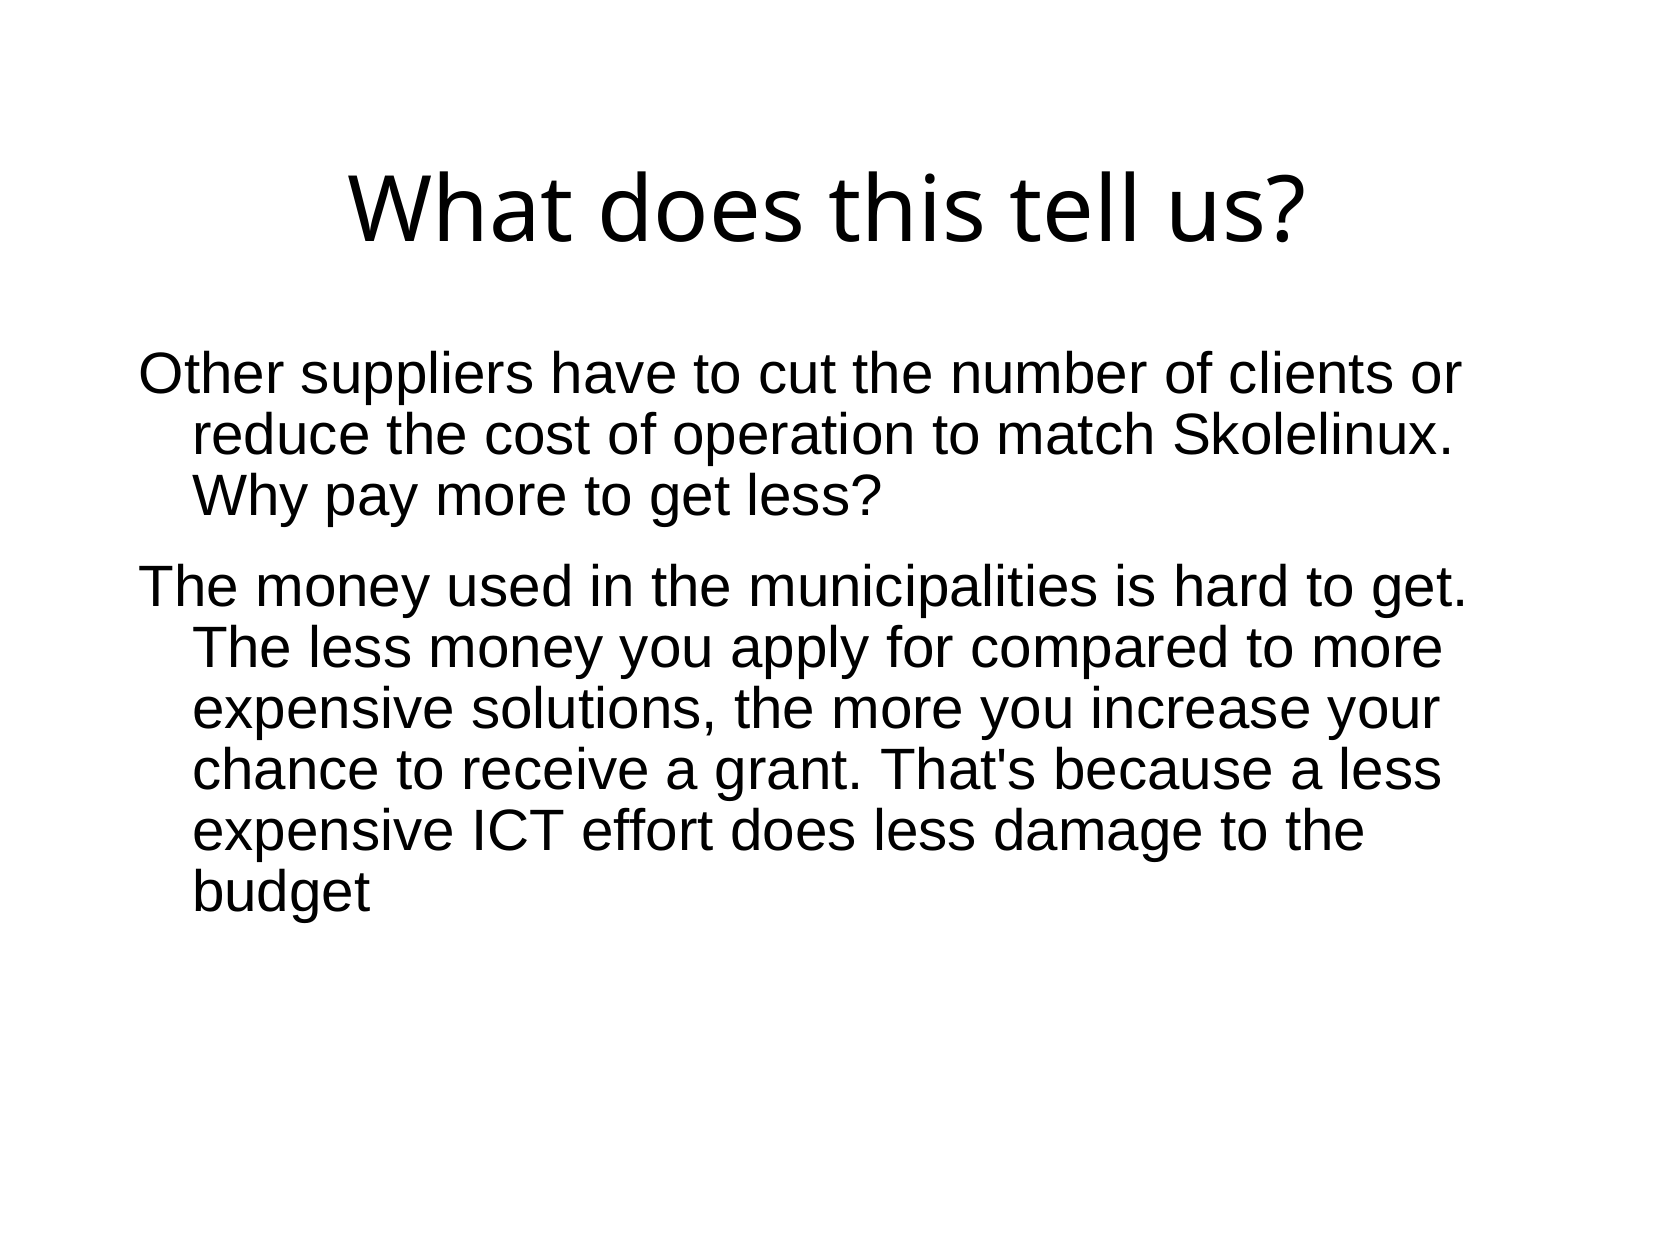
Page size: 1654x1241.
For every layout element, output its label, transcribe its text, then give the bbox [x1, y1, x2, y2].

title What does this tell us? [121, 102, 1534, 310]
list Other suppliers have to cut the number of clients or reduce the cost of operation to match Skolelinux. Why pay more to get less? The money used in the municipalities is hard to get. The less money you apply for compared to more expensive solutions, the more you increase your chance to receive a grant. That's because a less expensive ICT effort does less damage to the budget [121, 344, 1534, 1029]
